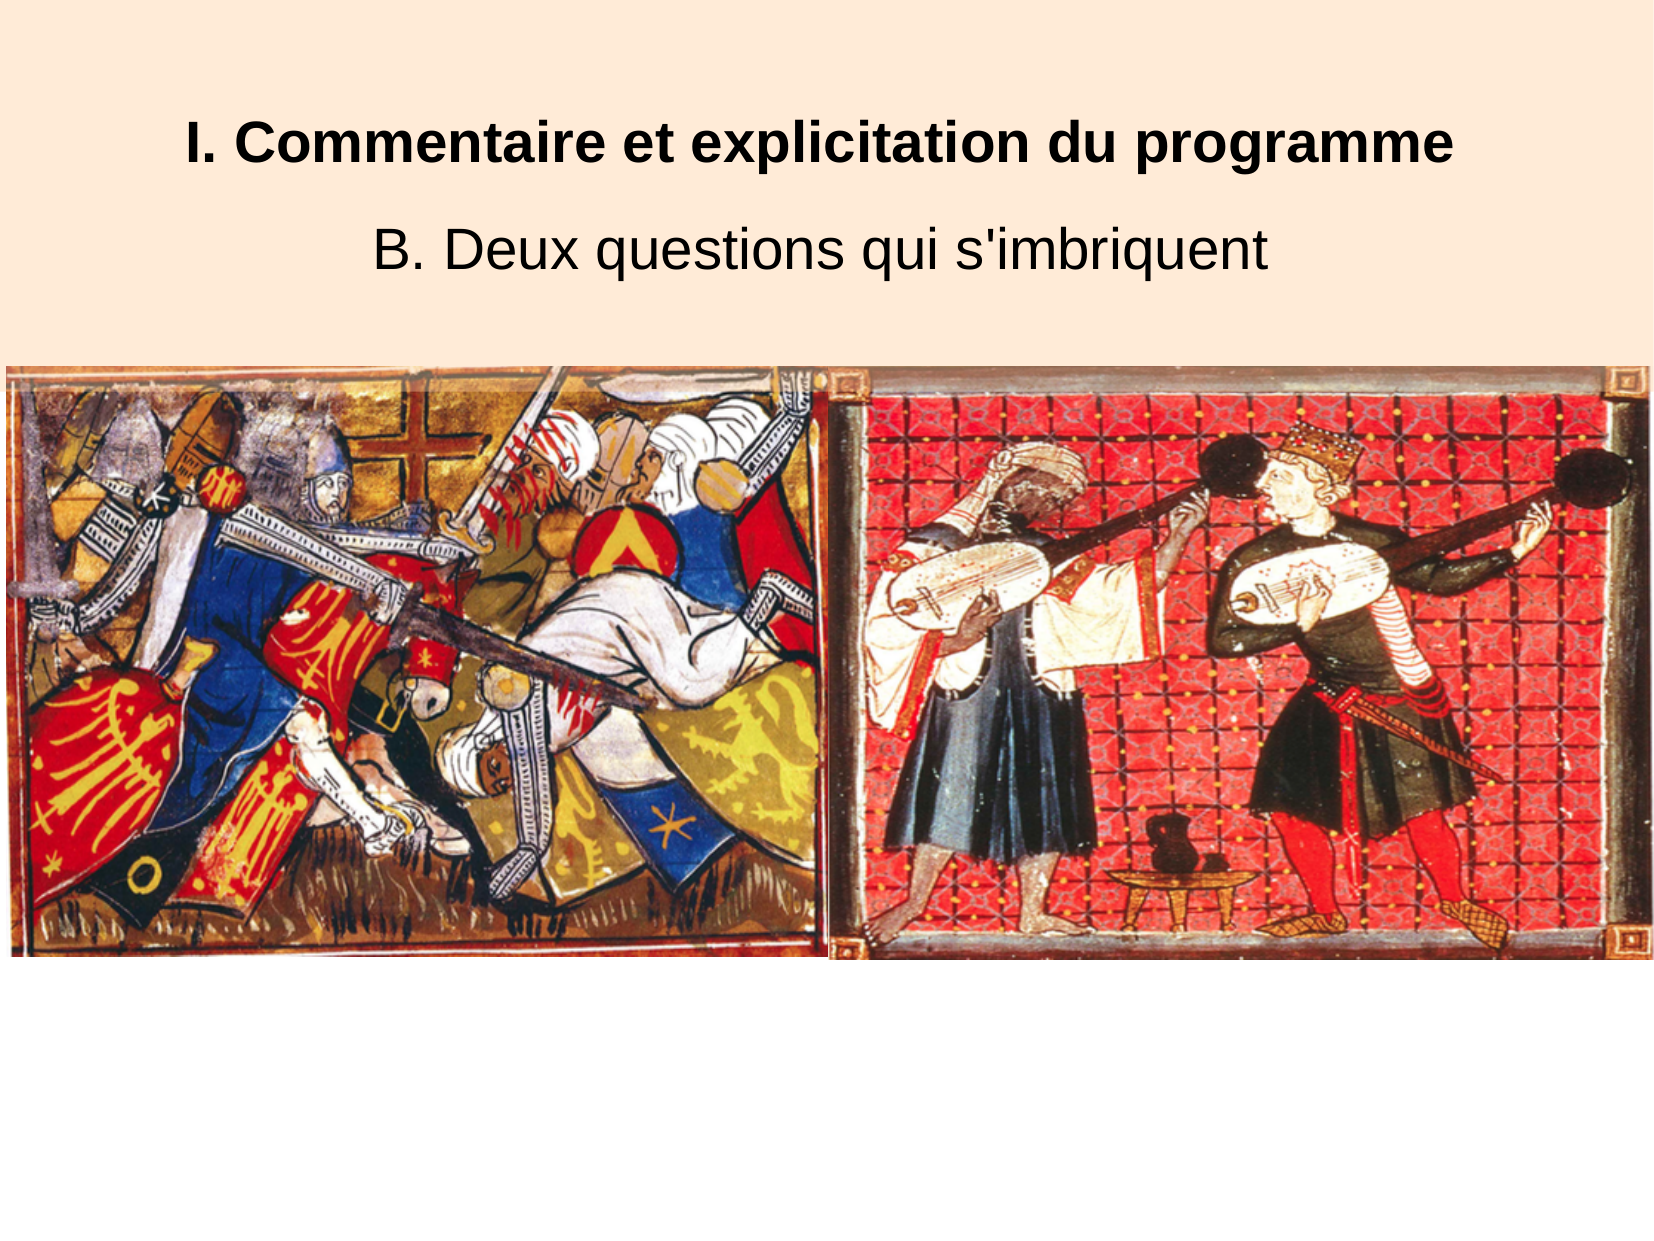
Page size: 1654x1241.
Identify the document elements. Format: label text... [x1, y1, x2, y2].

picture [6, 392, 1654, 960]
text_box I. Commentaire et explicitation du programme B. Deux questions qui s'imbriquent [0, 0, 1654, 392]
